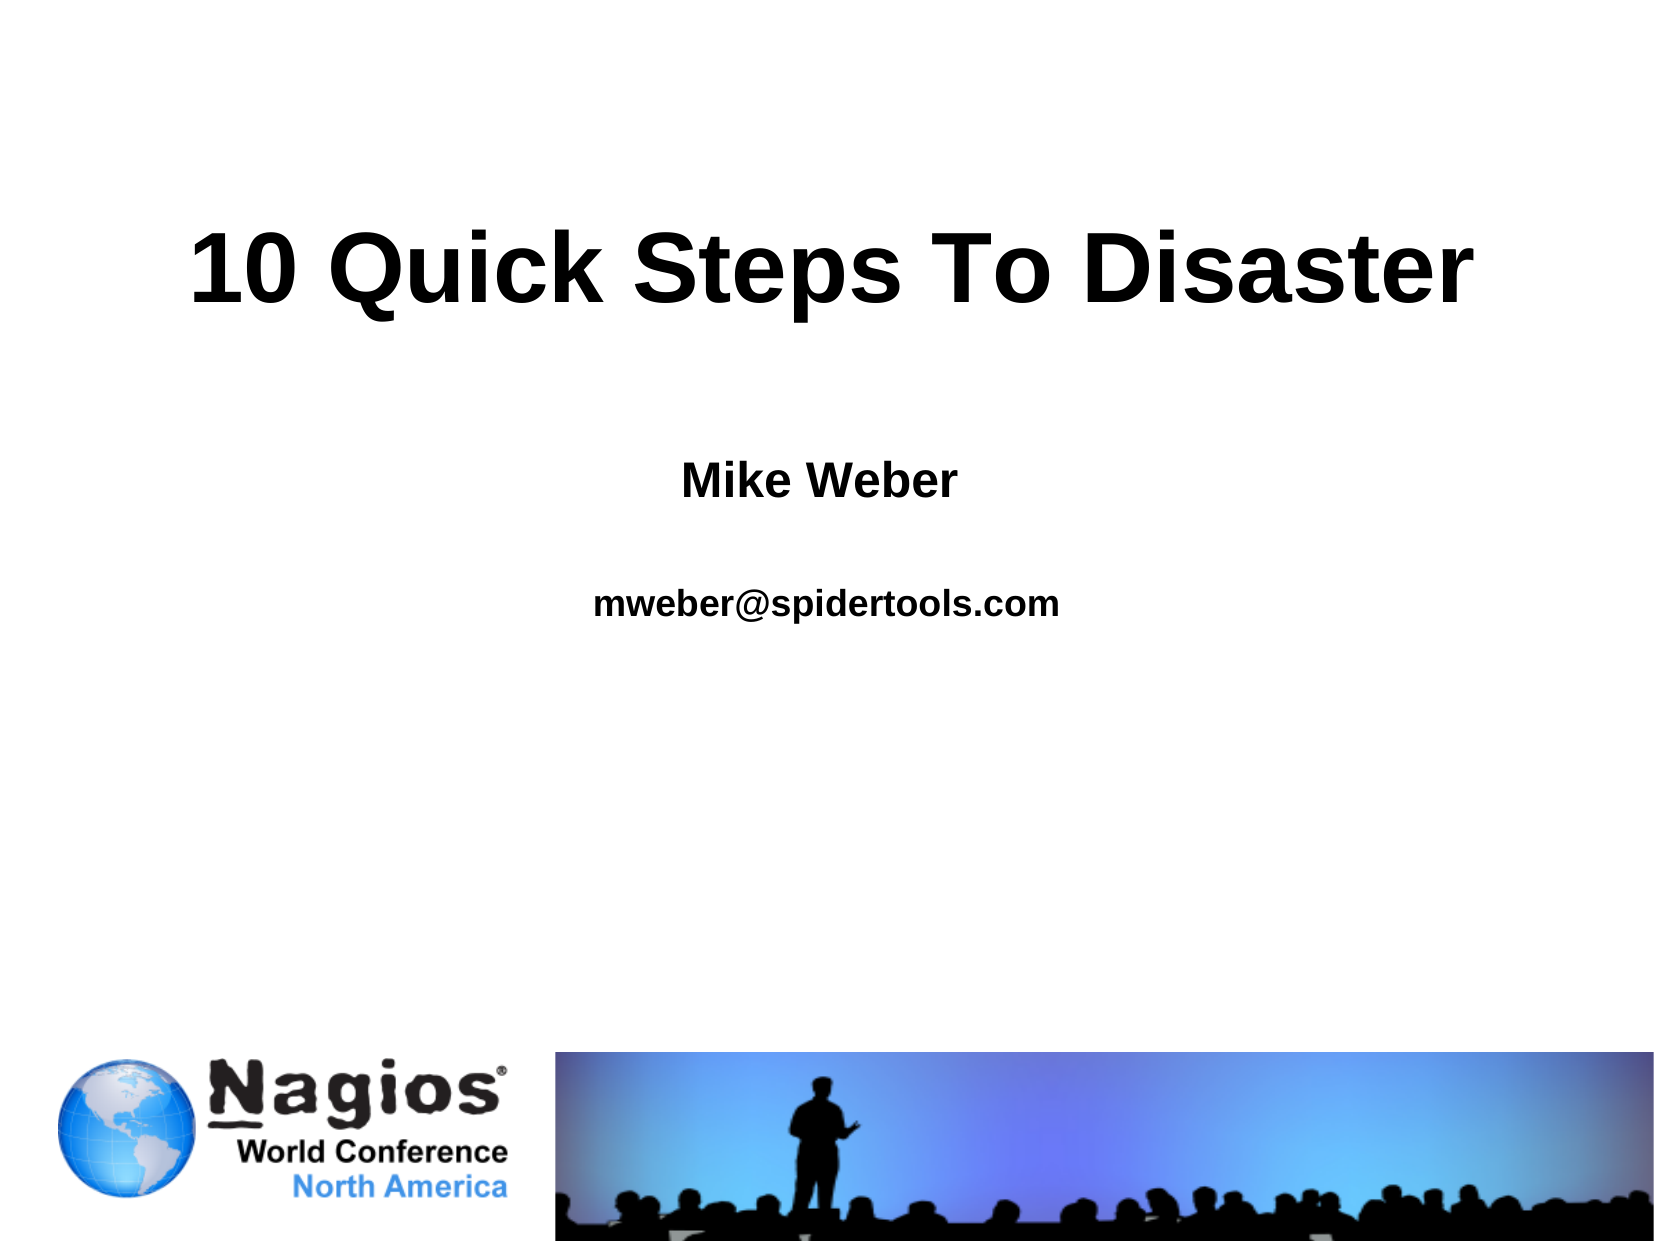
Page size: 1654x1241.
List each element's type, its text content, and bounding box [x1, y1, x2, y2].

picture [58, 1058, 509, 1228]
text_box 10 Quick Steps To Disaster [173, 204, 1491, 332]
text_box mweber@spidertools.com [0, 574, 1654, 632]
picture [555, 1052, 1654, 1241]
text_box Mike Weber [0, 444, 1654, 516]
